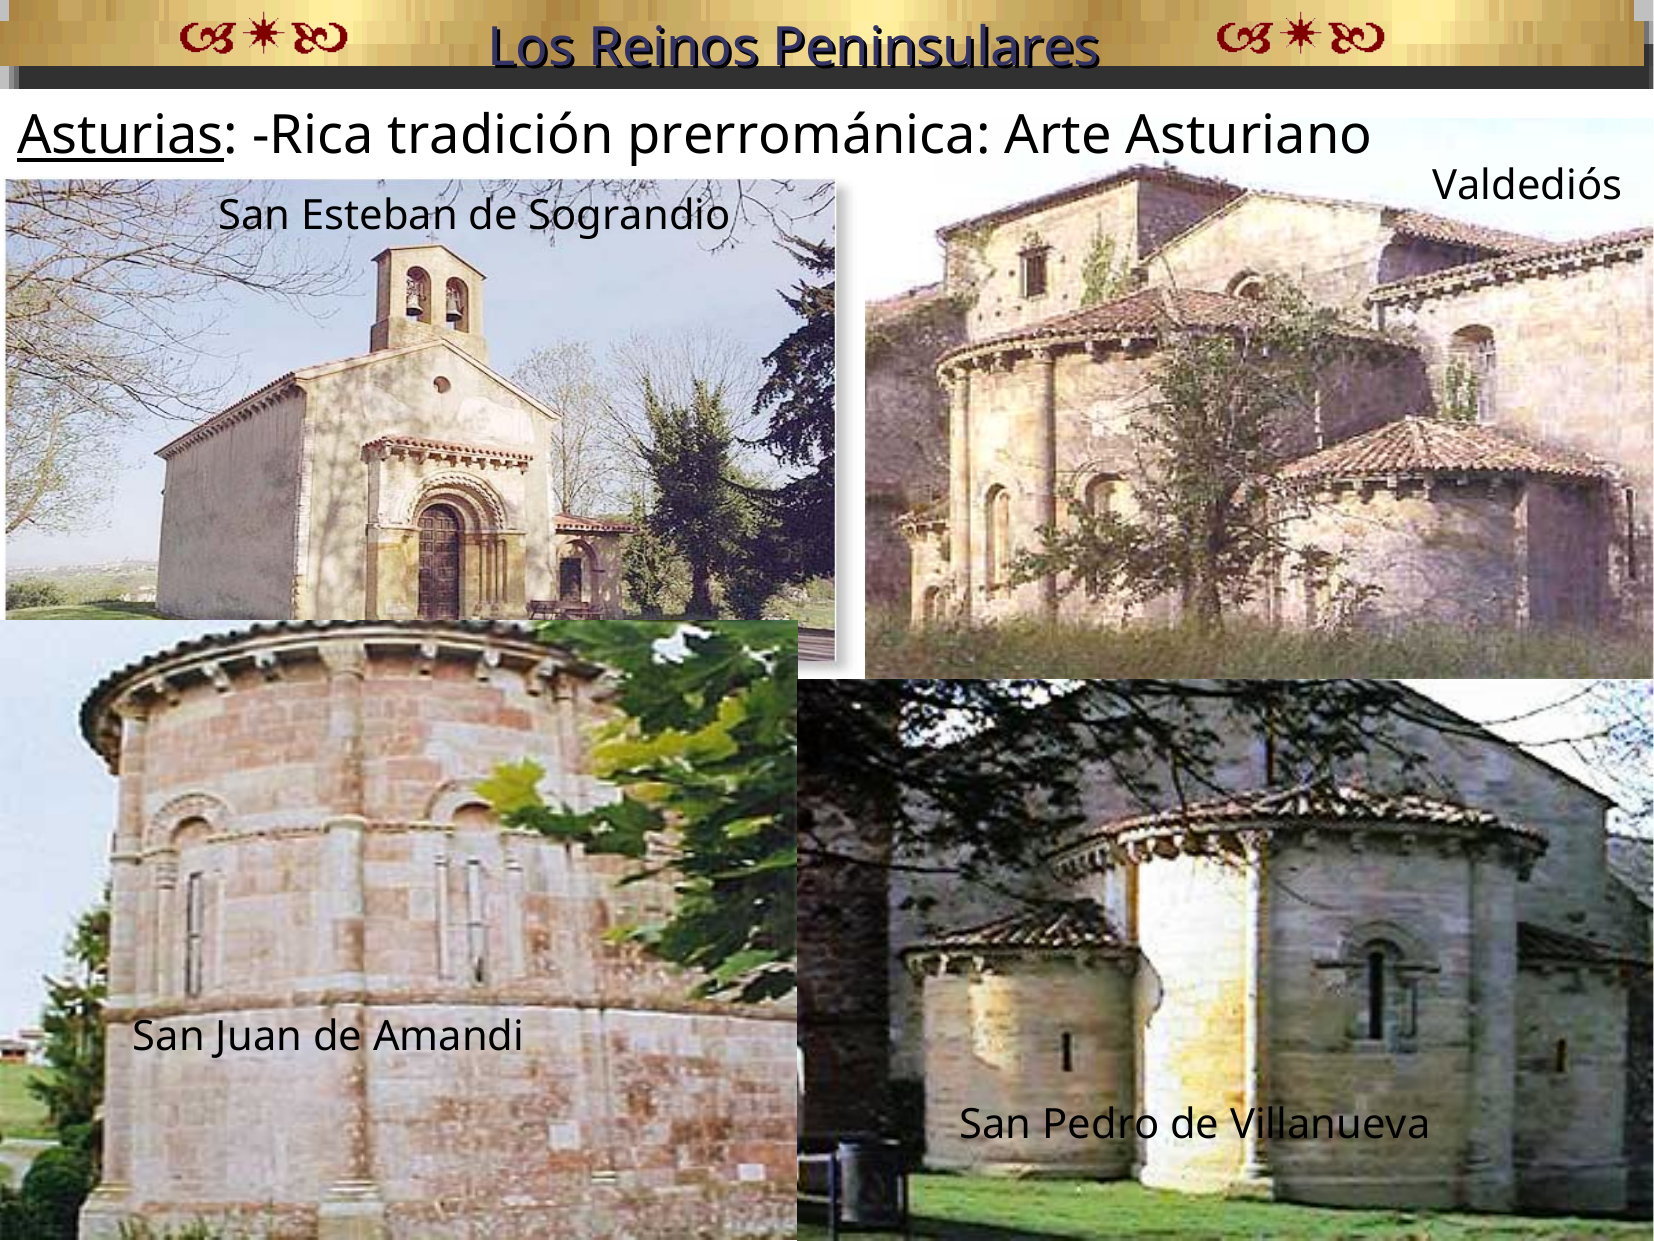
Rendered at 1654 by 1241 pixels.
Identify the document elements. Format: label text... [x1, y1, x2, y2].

text_box San Pedro de Villanueva [944, 1086, 1473, 1152]
picture [0, 0, 1654, 89]
text_box San Esteban de Sograndio [203, 177, 768, 243]
text_box San Juan de Amandi [118, 997, 574, 1063]
text_box Valdediós [1417, 147, 1649, 213]
text_box Los Reinos Peninsulares [472, 0, 1101, 80]
picture [0, 118, 1654, 1241]
text_box Asturias: -Rica tradición prerrománica: Arte Asturiano [2, 88, 1418, 169]
